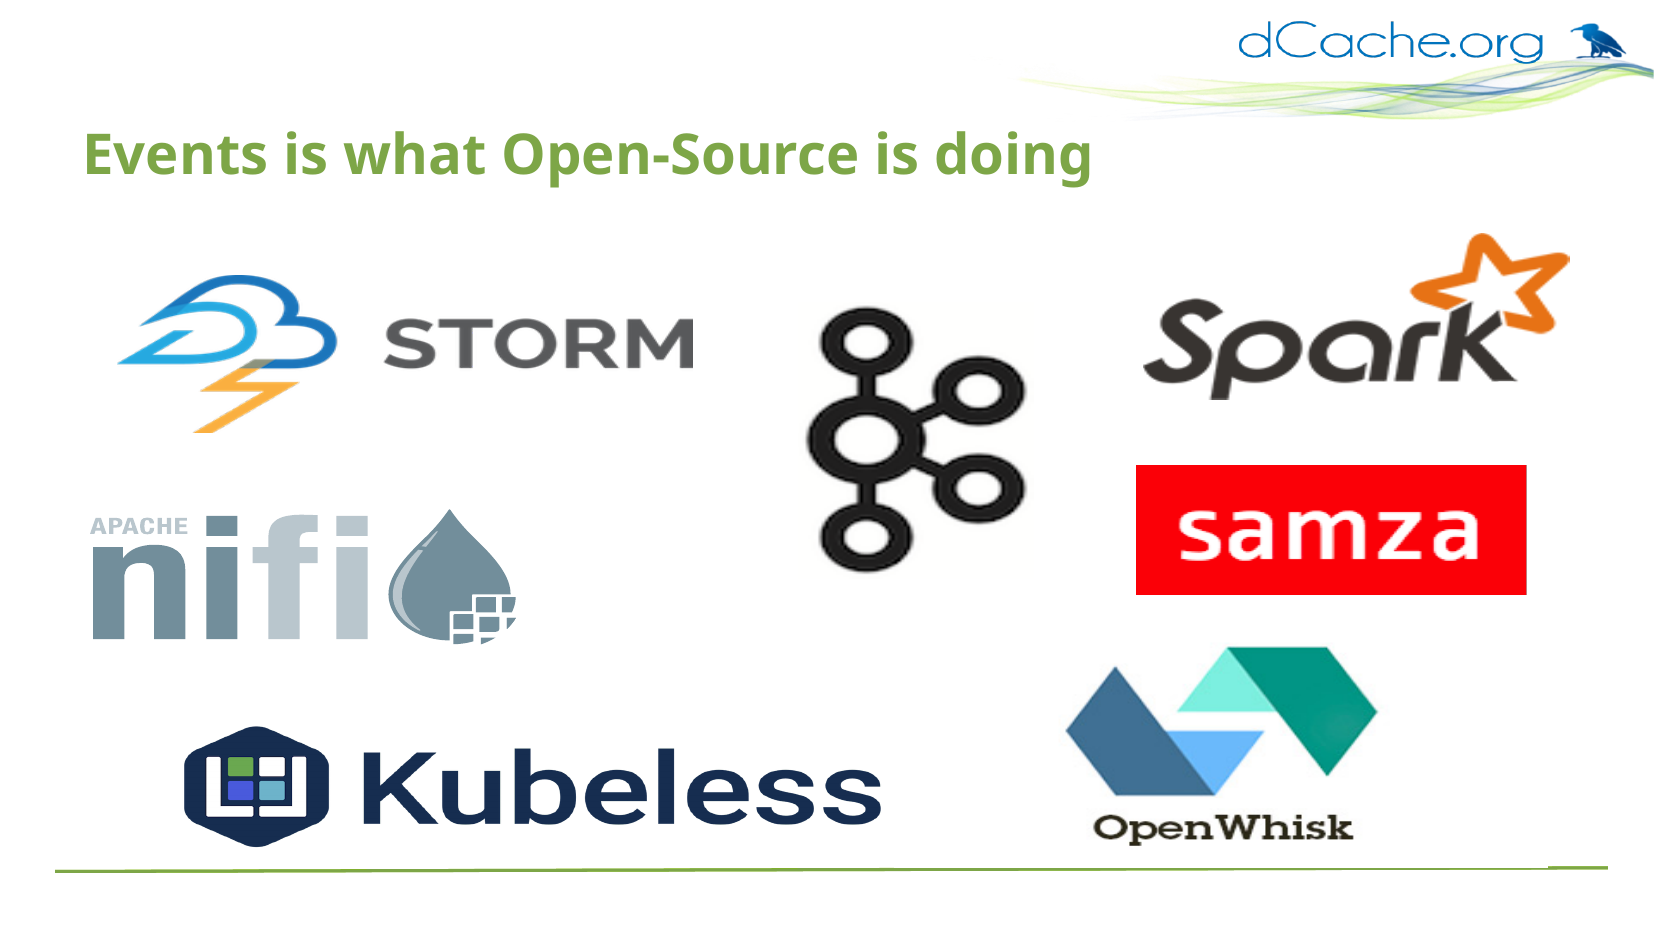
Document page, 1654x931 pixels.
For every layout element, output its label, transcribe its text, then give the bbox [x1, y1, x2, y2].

picture [167, 622, 1548, 868]
title Events is what Open-Source is doing [82, 116, 1605, 189]
picture [956, 12, 1654, 127]
picture [1136, 465, 1528, 596]
picture [798, 302, 1034, 579]
picture [90, 509, 516, 645]
picture [117, 275, 693, 433]
picture [1143, 233, 1570, 400]
